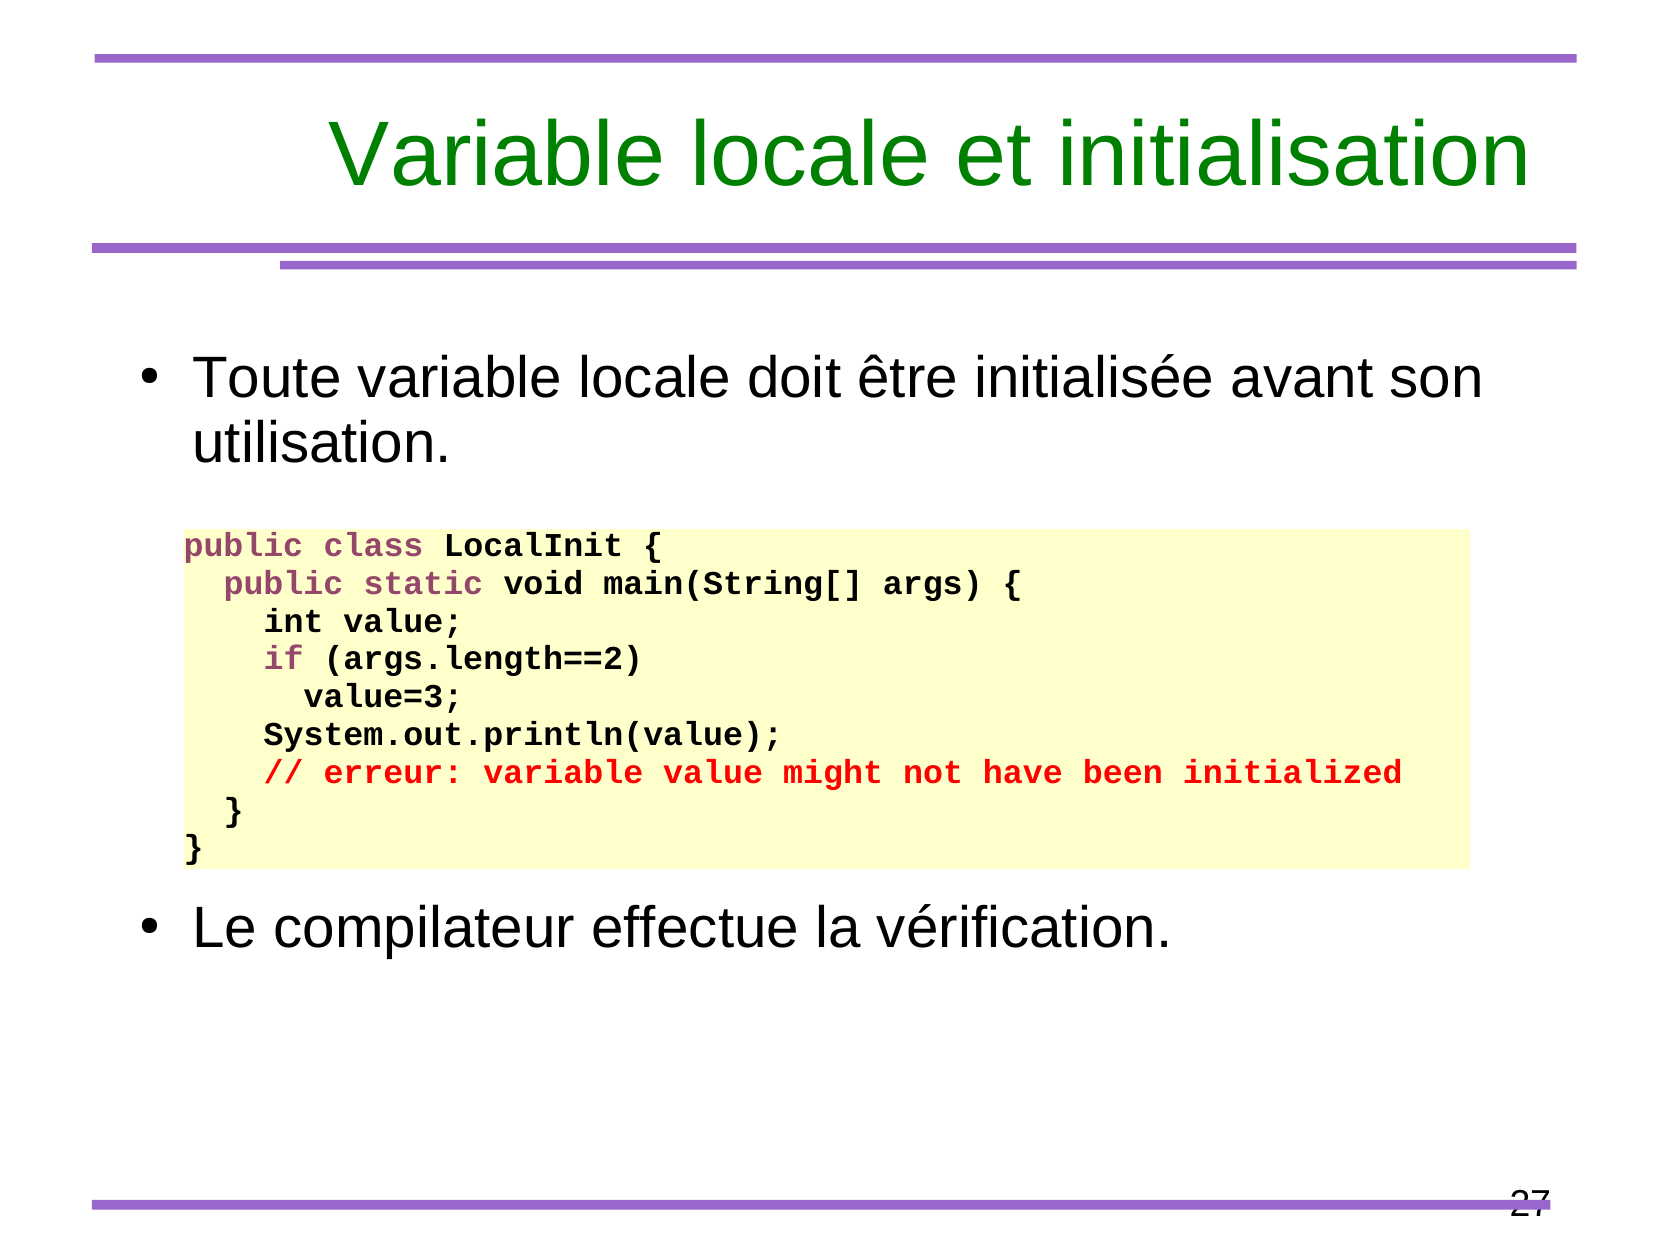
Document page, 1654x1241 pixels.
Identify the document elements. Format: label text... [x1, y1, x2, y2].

title Variable locale et initialisation [121, 49, 1534, 257]
list Toute variable locale doit être initialisée avant son utilisation. Le compilateur effectue la vérification. [121, 344, 1534, 1064]
text_box public class LocalInit { public static void main(String[] args) { int value; if (args.length==2) value=3; System.out.println(value); // erreur: variable value might not have been initialized } } [183, 529, 1471, 869]
